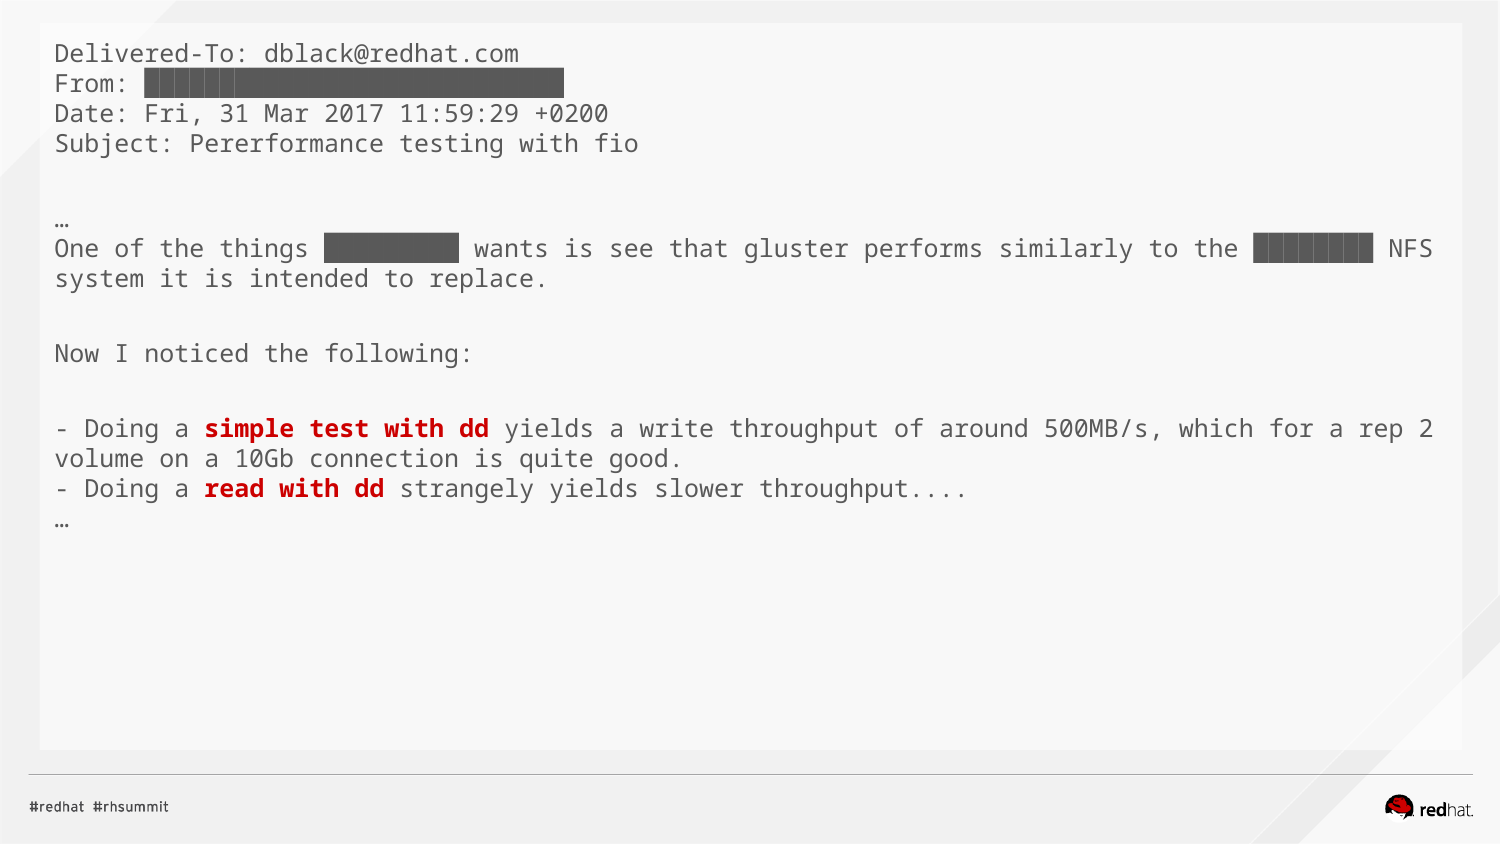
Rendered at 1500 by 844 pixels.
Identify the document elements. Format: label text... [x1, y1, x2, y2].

picture [0, 0, 1500, 844]
text_box Delivered-To: dblack@redhat.com From: ████████████████████████████ Date: Fri, 31 Mar 2017 11:59:29 +0200 Subject: Pererformance testing with fio … One of the things █████████ wants is see that gluster performs similarly to the ████████ NFS system it is intended to replace. Now I noticed the following: - Doing a simple test with dd yields a write throughput of around 500MB/s, which for a rep 2 volume on a 10Gb connection is quite good. - Doing a read with dd strangely yields slower throughput.... … [39, 22, 1463, 751]
